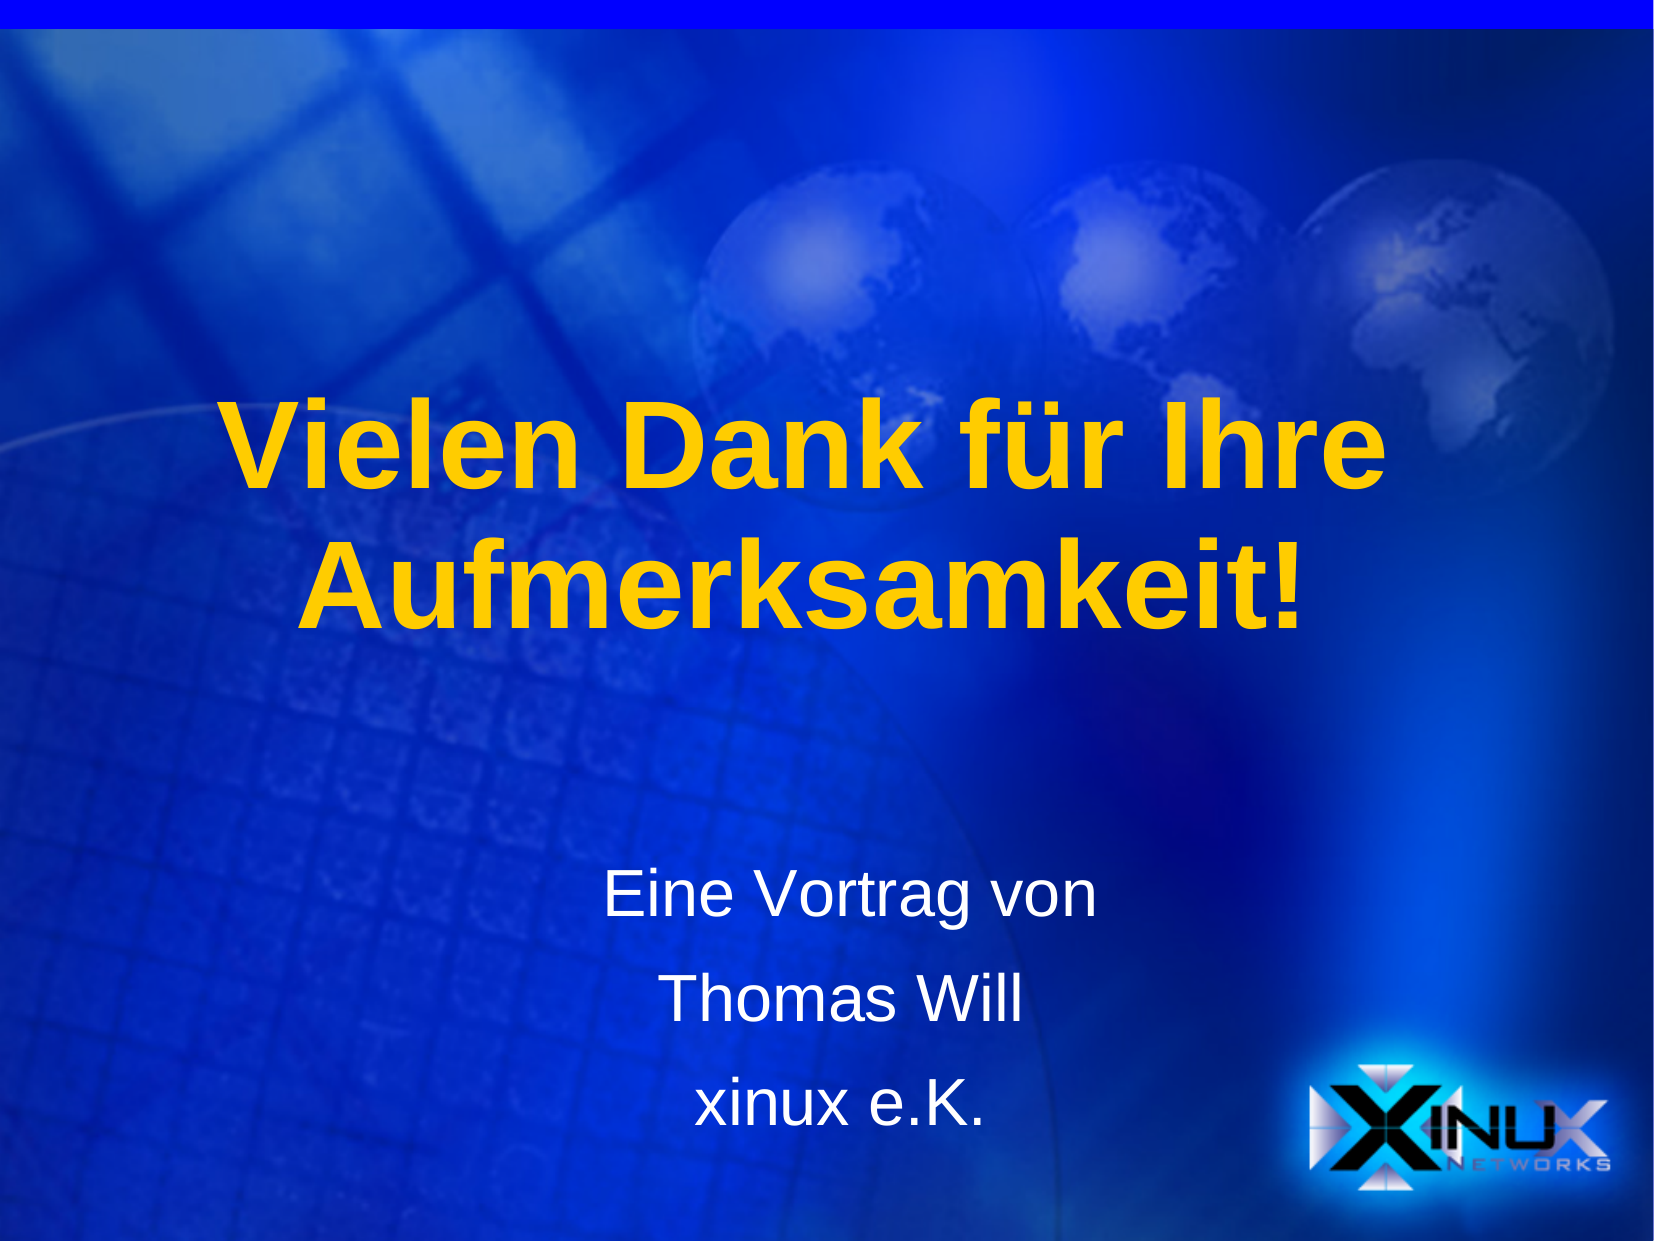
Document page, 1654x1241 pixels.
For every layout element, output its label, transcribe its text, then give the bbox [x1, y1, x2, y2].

list Eine Vortrag von Thomas Will xinux e.K. [531, 856, 1123, 1140]
picture [0, 29, 1654, 1241]
title Vielen Dank für Ihre Aufmerksamkeit! [59, 354, 1548, 677]
